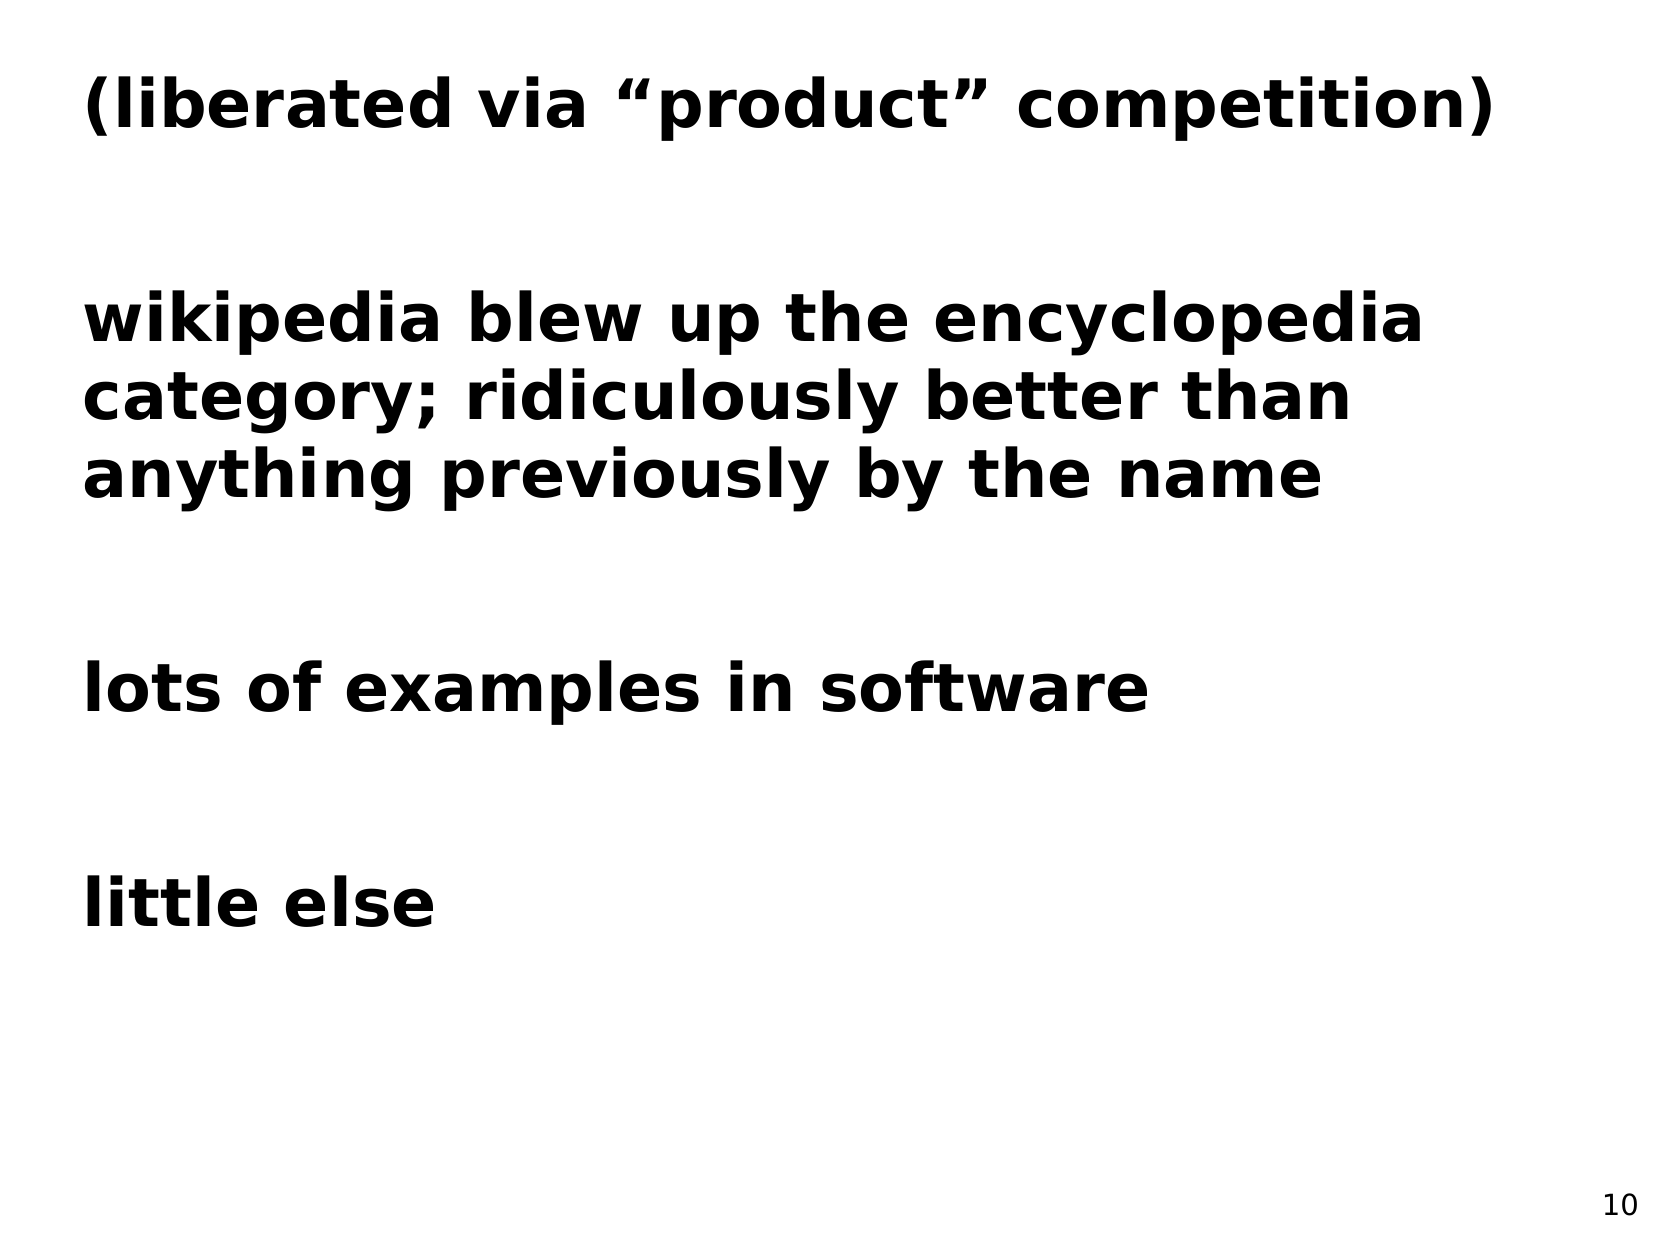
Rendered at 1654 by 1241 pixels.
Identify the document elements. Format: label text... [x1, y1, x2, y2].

list (liberated via “product” competition) wikipedia blew up the encyclopedia category; ridiculously better than anything previously by the name lots of examples in software little else [82, 65, 1571, 1062]
